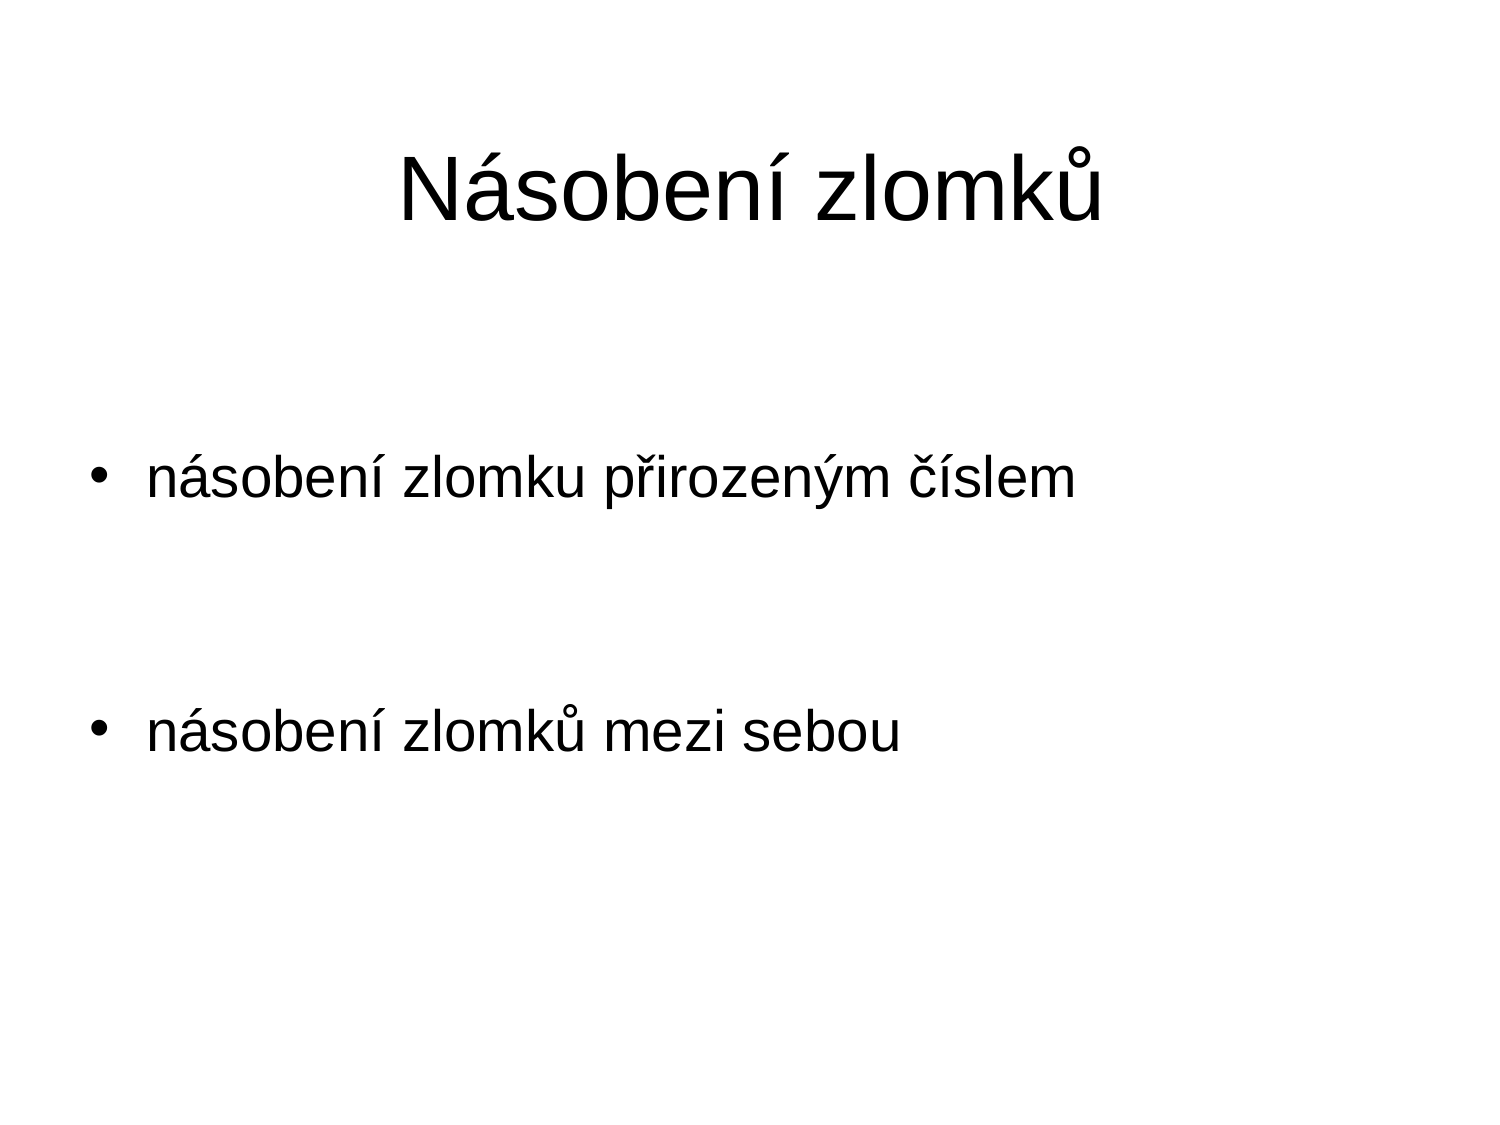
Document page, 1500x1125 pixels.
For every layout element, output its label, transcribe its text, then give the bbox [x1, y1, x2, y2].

list násobení zlomku přirozeným číslem násobení zlomků mezi sebou [75, 262, 1400, 1006]
title Násobení zlomků [76, 90, 1427, 278]
